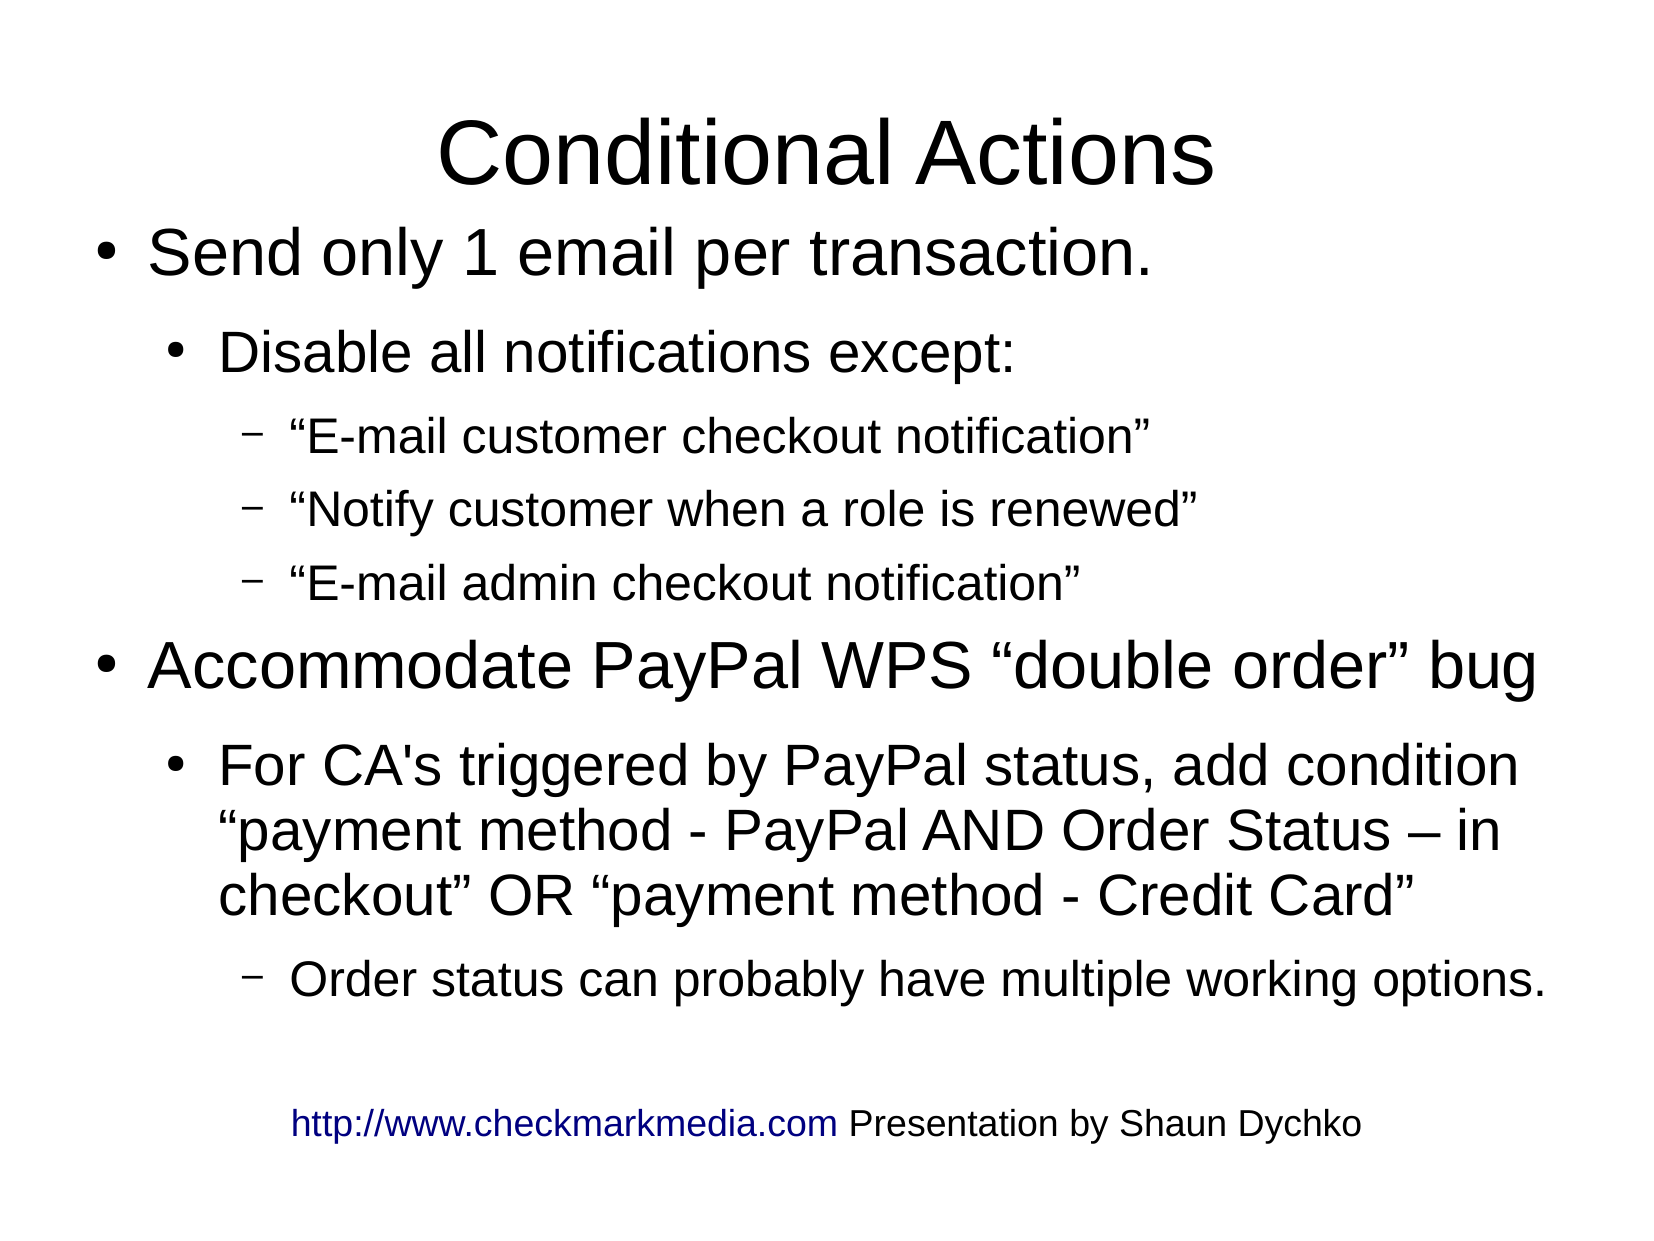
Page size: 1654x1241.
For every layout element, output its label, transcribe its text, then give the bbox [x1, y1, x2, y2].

list Send only 1 email per transaction. Disable all notifications except: “E-mail customer checkout notification” “Notify customer when a role is renewed” “E-mail admin checkout notification” Accommodate PayPal WPS “double order” bug For CA's triggered by PayPal status, add condition “payment method - PayPal AND Order Status – in checkout” OR “payment method - Credit Card” Order status can probably have multiple working options. [76, 214, 1565, 1034]
text_box http://www.checkmarkmedia.com Presentation by Shaun Dychko [88, 1094, 1565, 1152]
title Conditional Actions [82, 56, 1571, 250]
